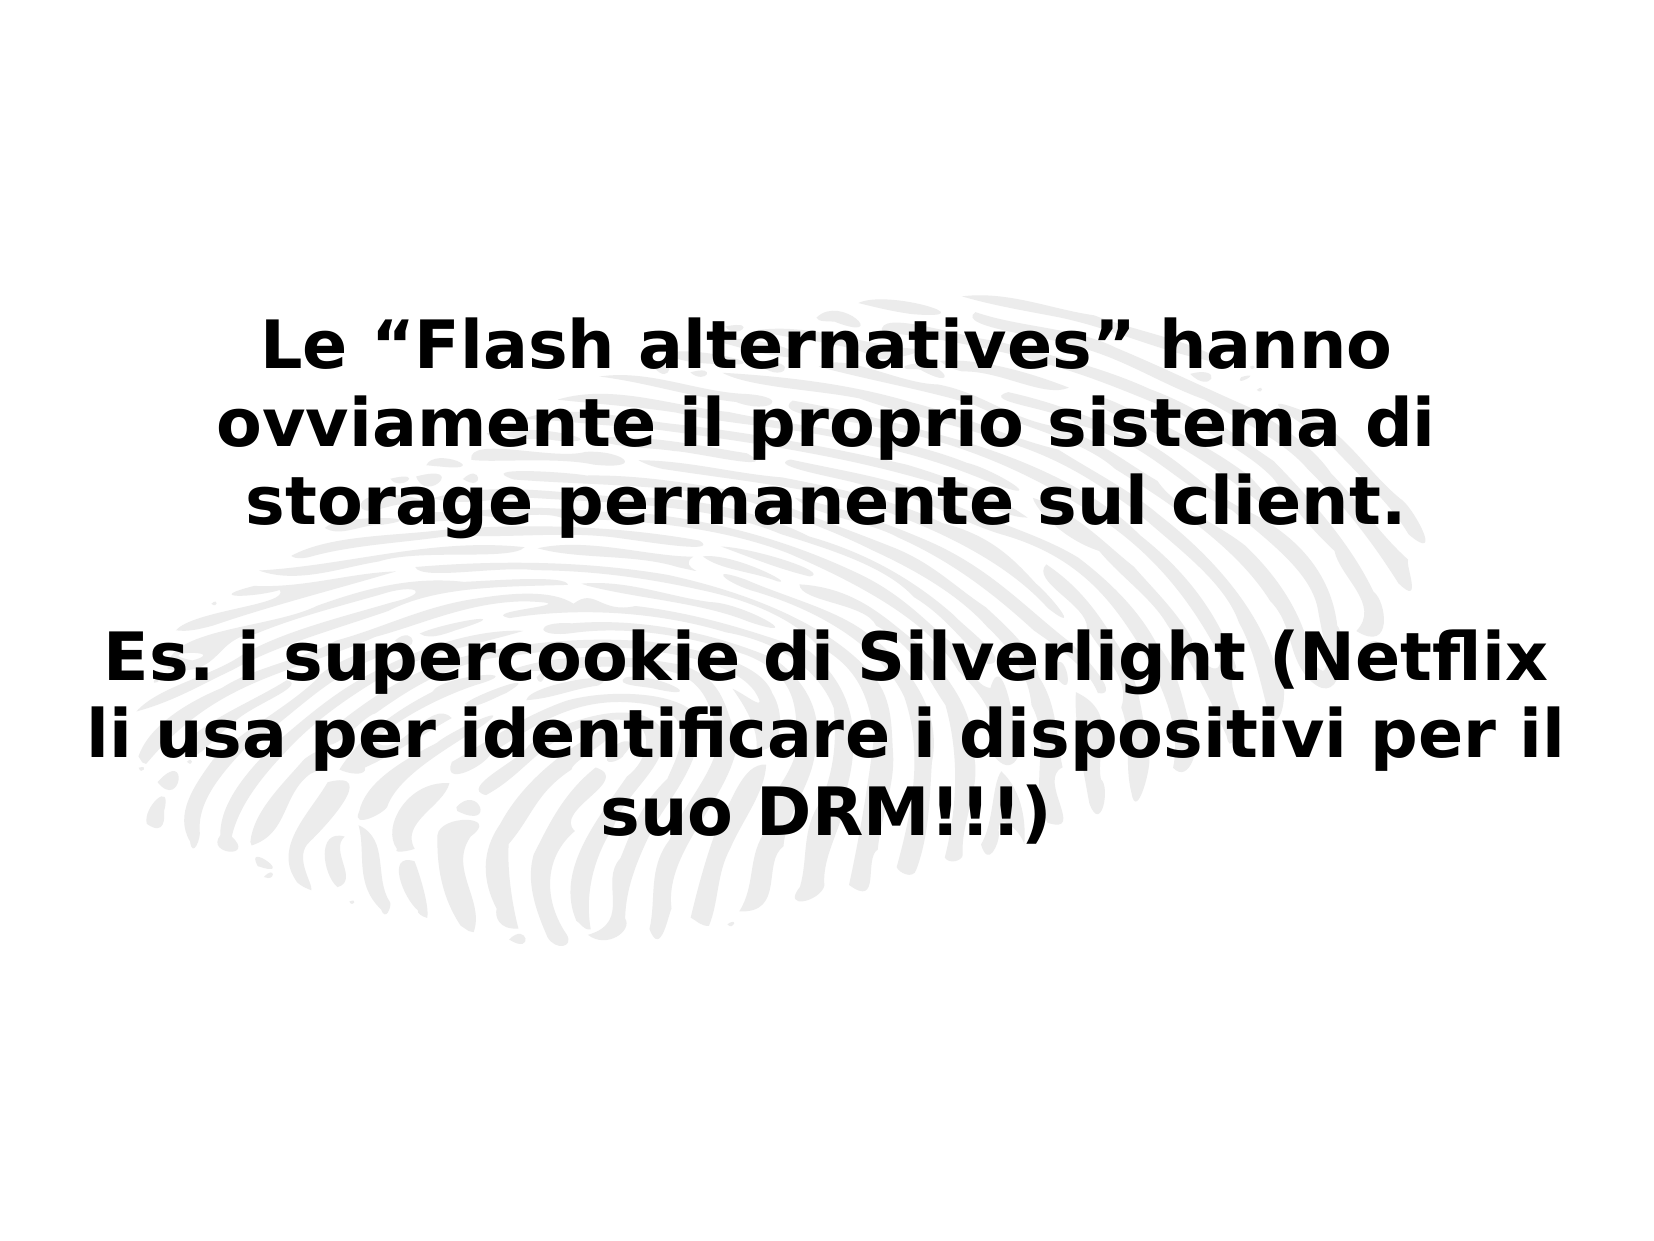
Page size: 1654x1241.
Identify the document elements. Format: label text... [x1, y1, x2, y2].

subtitle Le “Flash alternatives” hanno ovviamente il proprio sistema di storage permanente sul client. Es. i supercookie di Silverlight (Netflix li usa per identificare i dispositivi per il suo DRM!!!) [82, 56, 1571, 1102]
